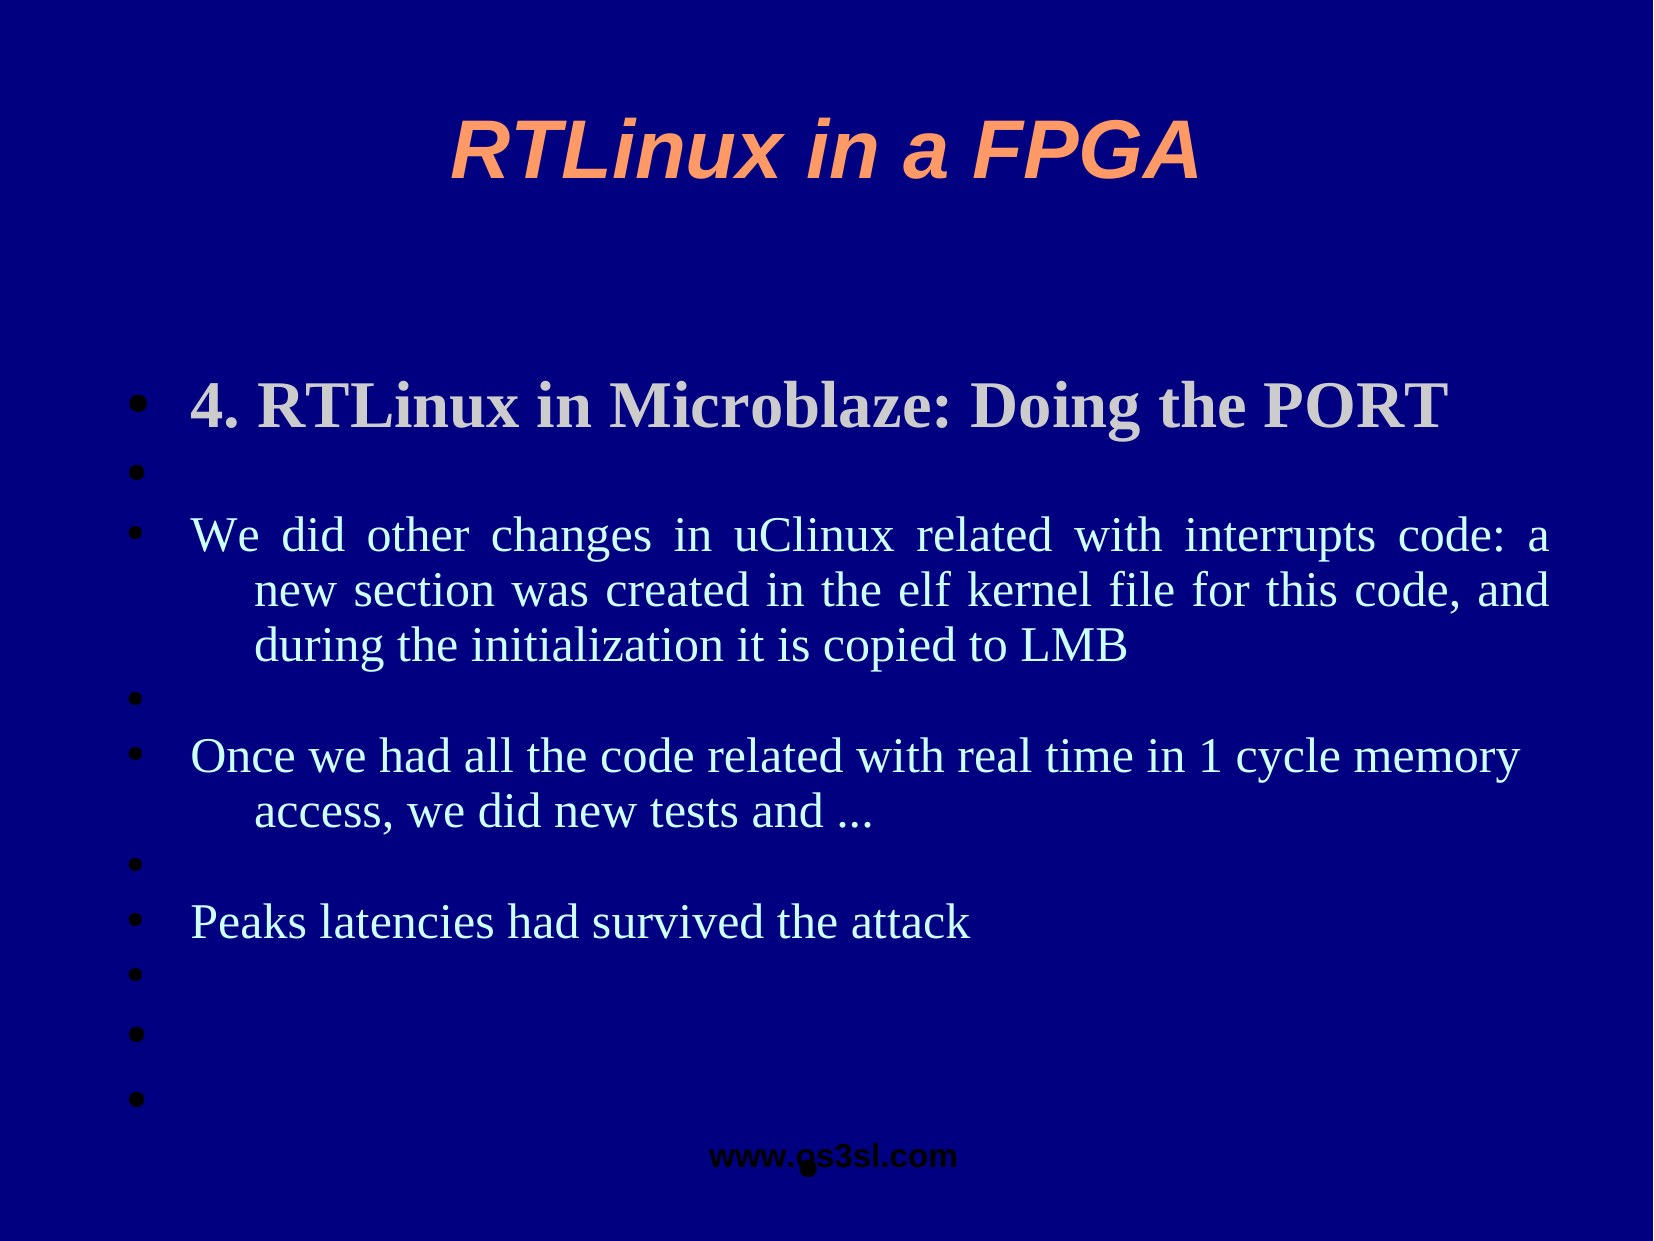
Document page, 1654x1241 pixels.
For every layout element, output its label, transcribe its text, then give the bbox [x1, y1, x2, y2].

subtitle 4. RTLinux in Microblaze: Doing the PORT We did other changes in uClinux related with interrupts code: a new section was created in the elf kernel file for this code, and during the initialization it is copied to LMB Once we had all the code related with real time in 1 cycle memory access, we did new tests and ... Peaks latencies had survived the attack [112, 300, 1552, 1241]
title RTLinux in a FPGA [121, 46, 1534, 254]
text_box www.os3sl.com [709, 1137, 959, 1199]
